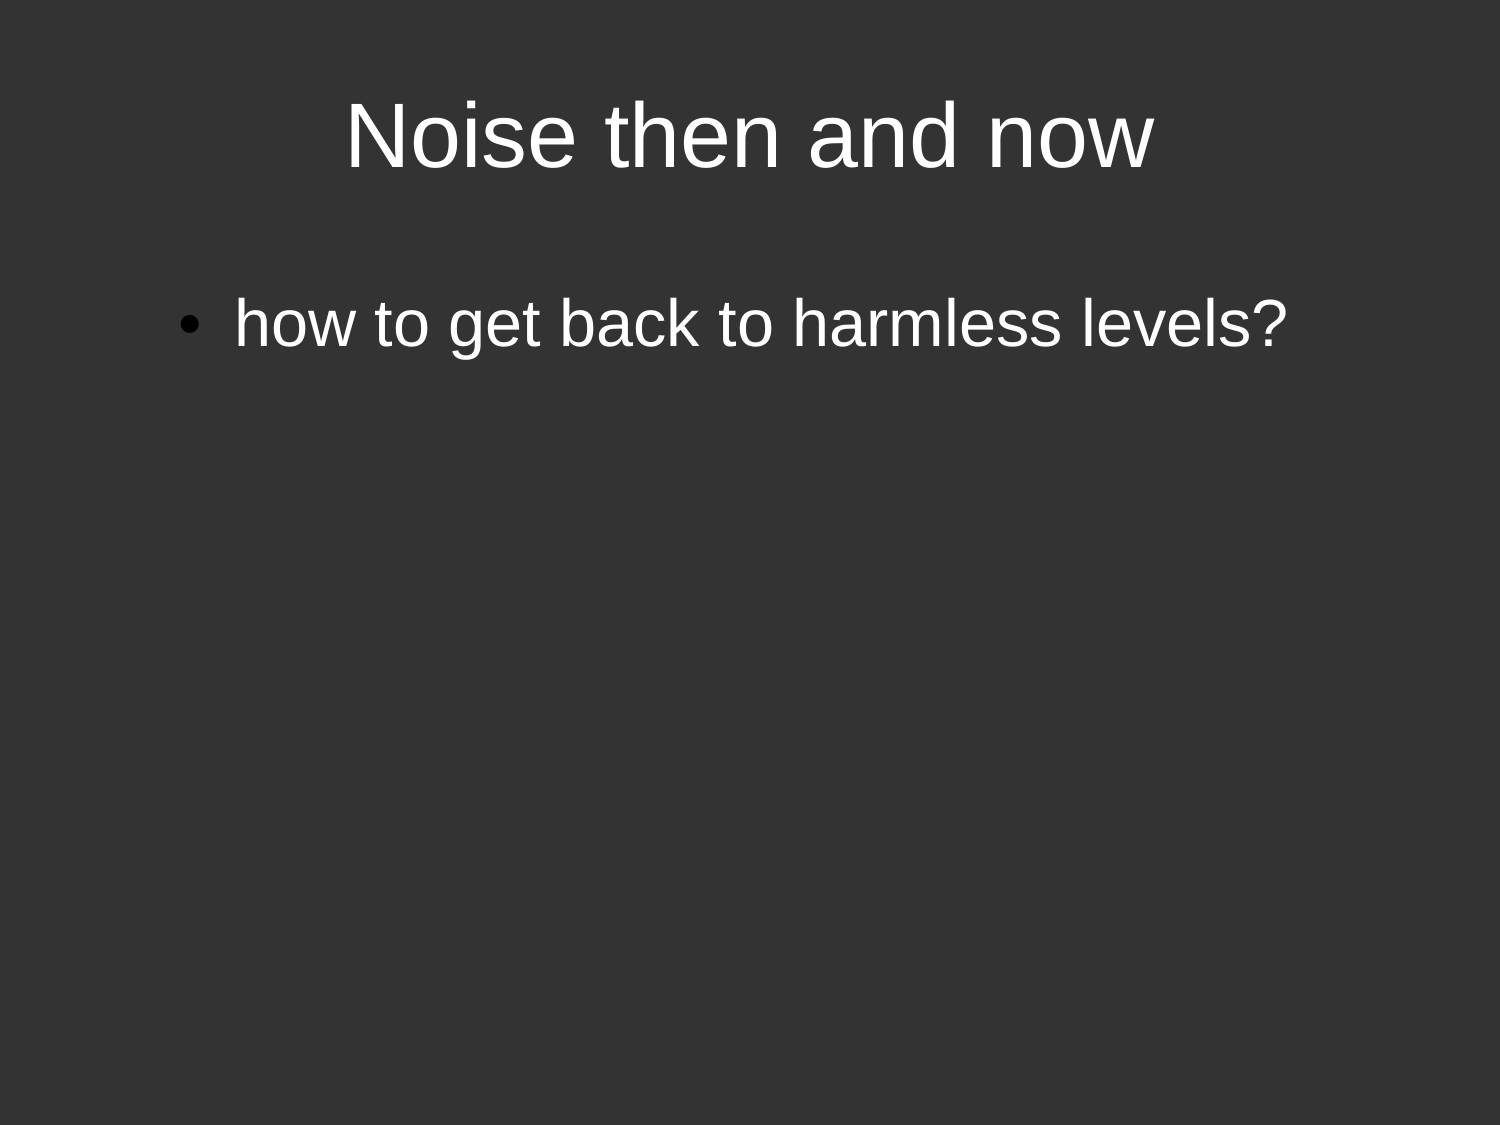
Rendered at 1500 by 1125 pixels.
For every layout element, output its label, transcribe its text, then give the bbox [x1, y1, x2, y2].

list how to get back to harmless levels? [59, 291, 1409, 1034]
title Noise then and now [75, 21, 1425, 257]
